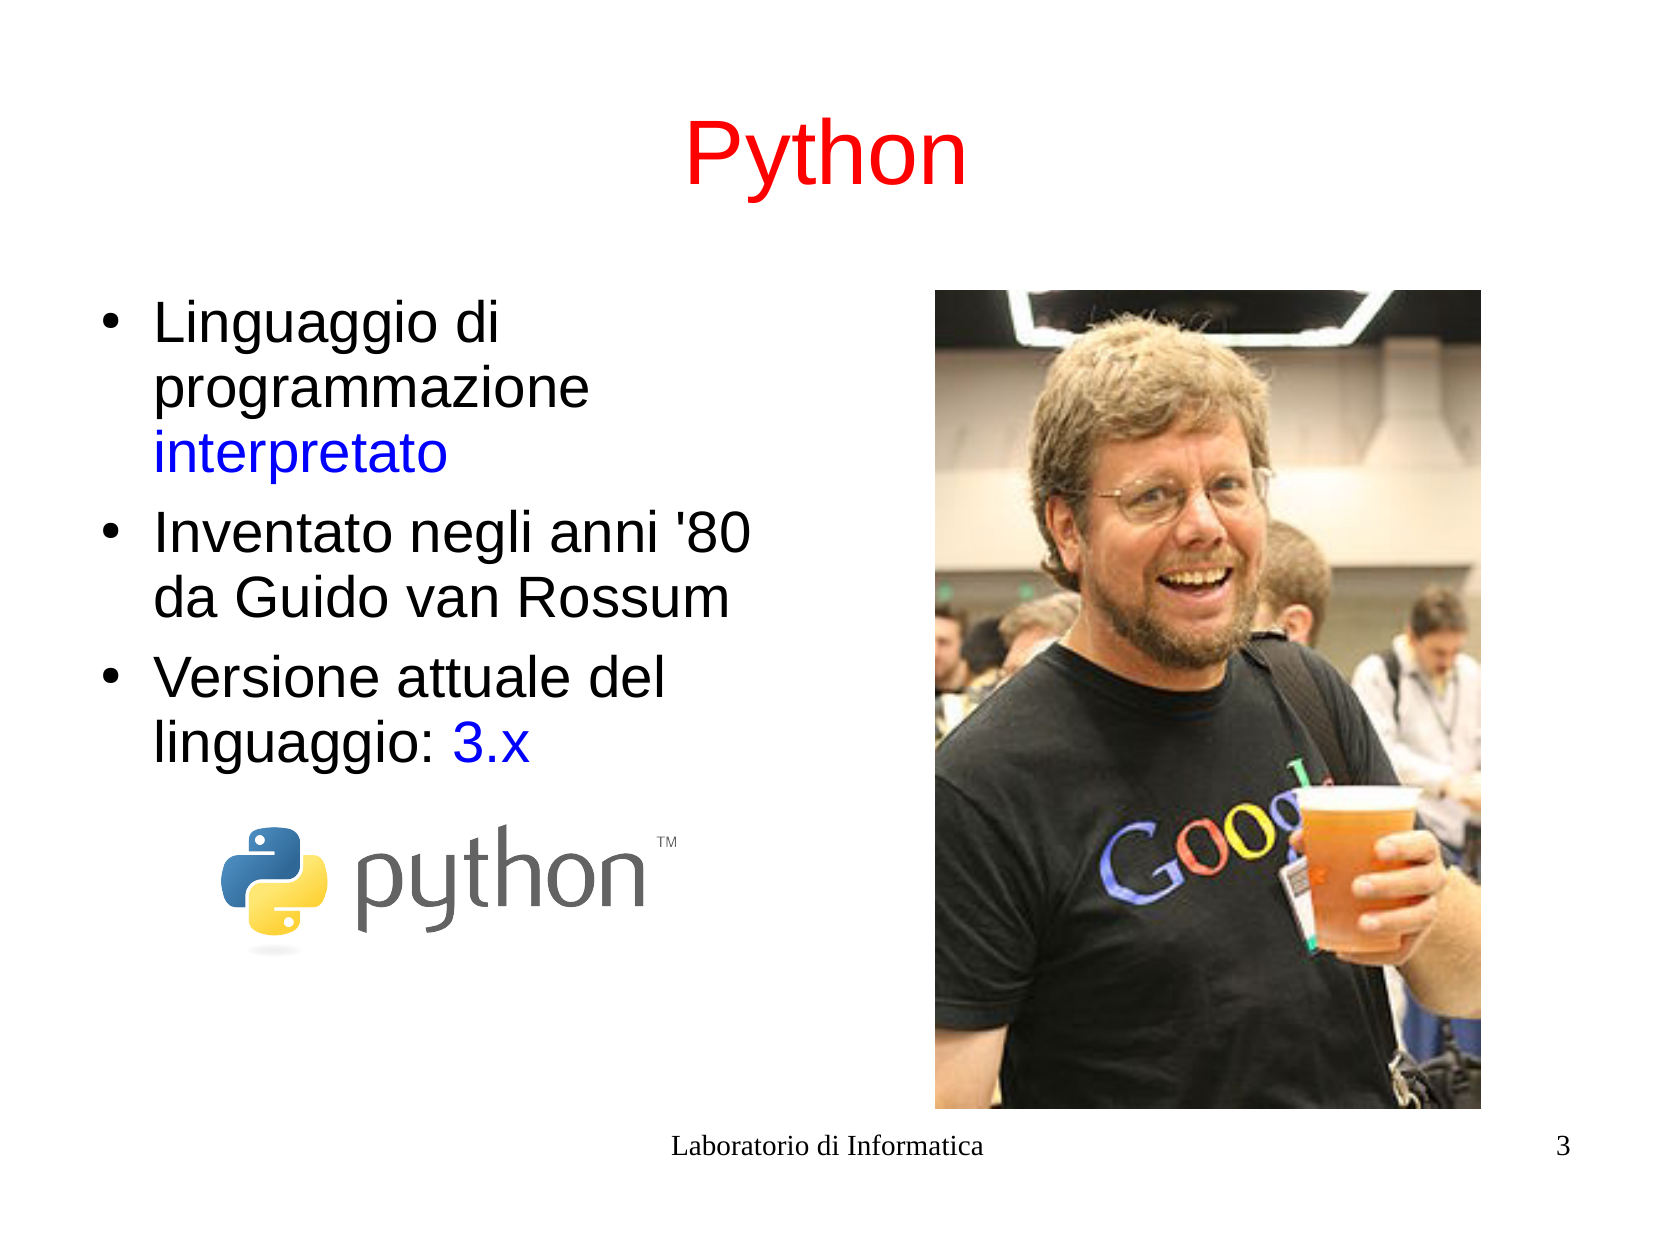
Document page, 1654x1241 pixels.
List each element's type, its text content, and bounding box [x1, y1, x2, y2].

title Python [82, 49, 1571, 257]
picture [935, 290, 1481, 1109]
list Linguaggio di programmazione interpretato Inventato negli anni '80 da Guido van Rossum Versione attuale del linguaggio: 3.x [82, 290, 809, 1109]
picture [221, 824, 676, 957]
